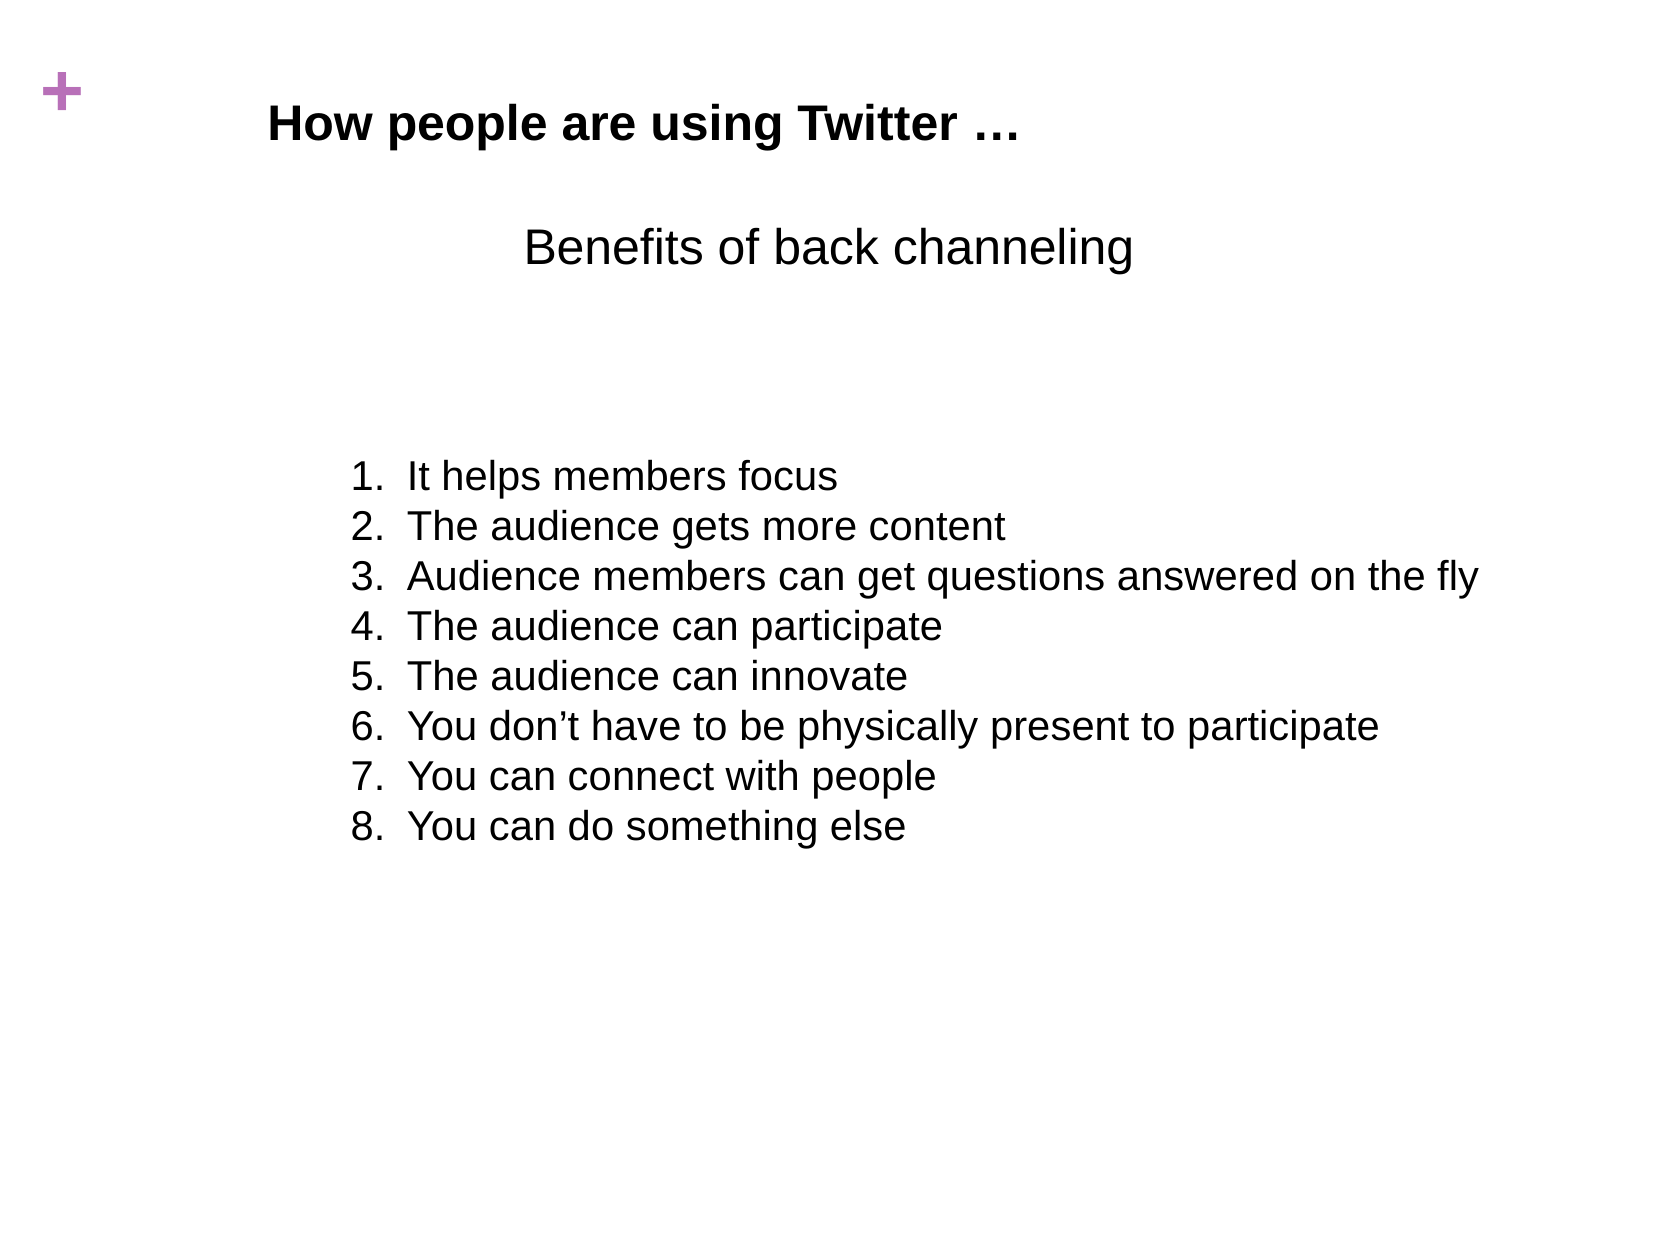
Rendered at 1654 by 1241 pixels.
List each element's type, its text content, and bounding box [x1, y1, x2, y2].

text_box It helps members focus The audience gets more content Audience members can get questions answered on the fly The audience can participate The audience can innovate You don’t have to be physically present to participate You can connect with people You can do something else [335, 440, 1495, 857]
text_box Benefits of back channeling [376, 206, 1282, 283]
text_box How people are using Twitter … [252, 82, 1401, 159]
